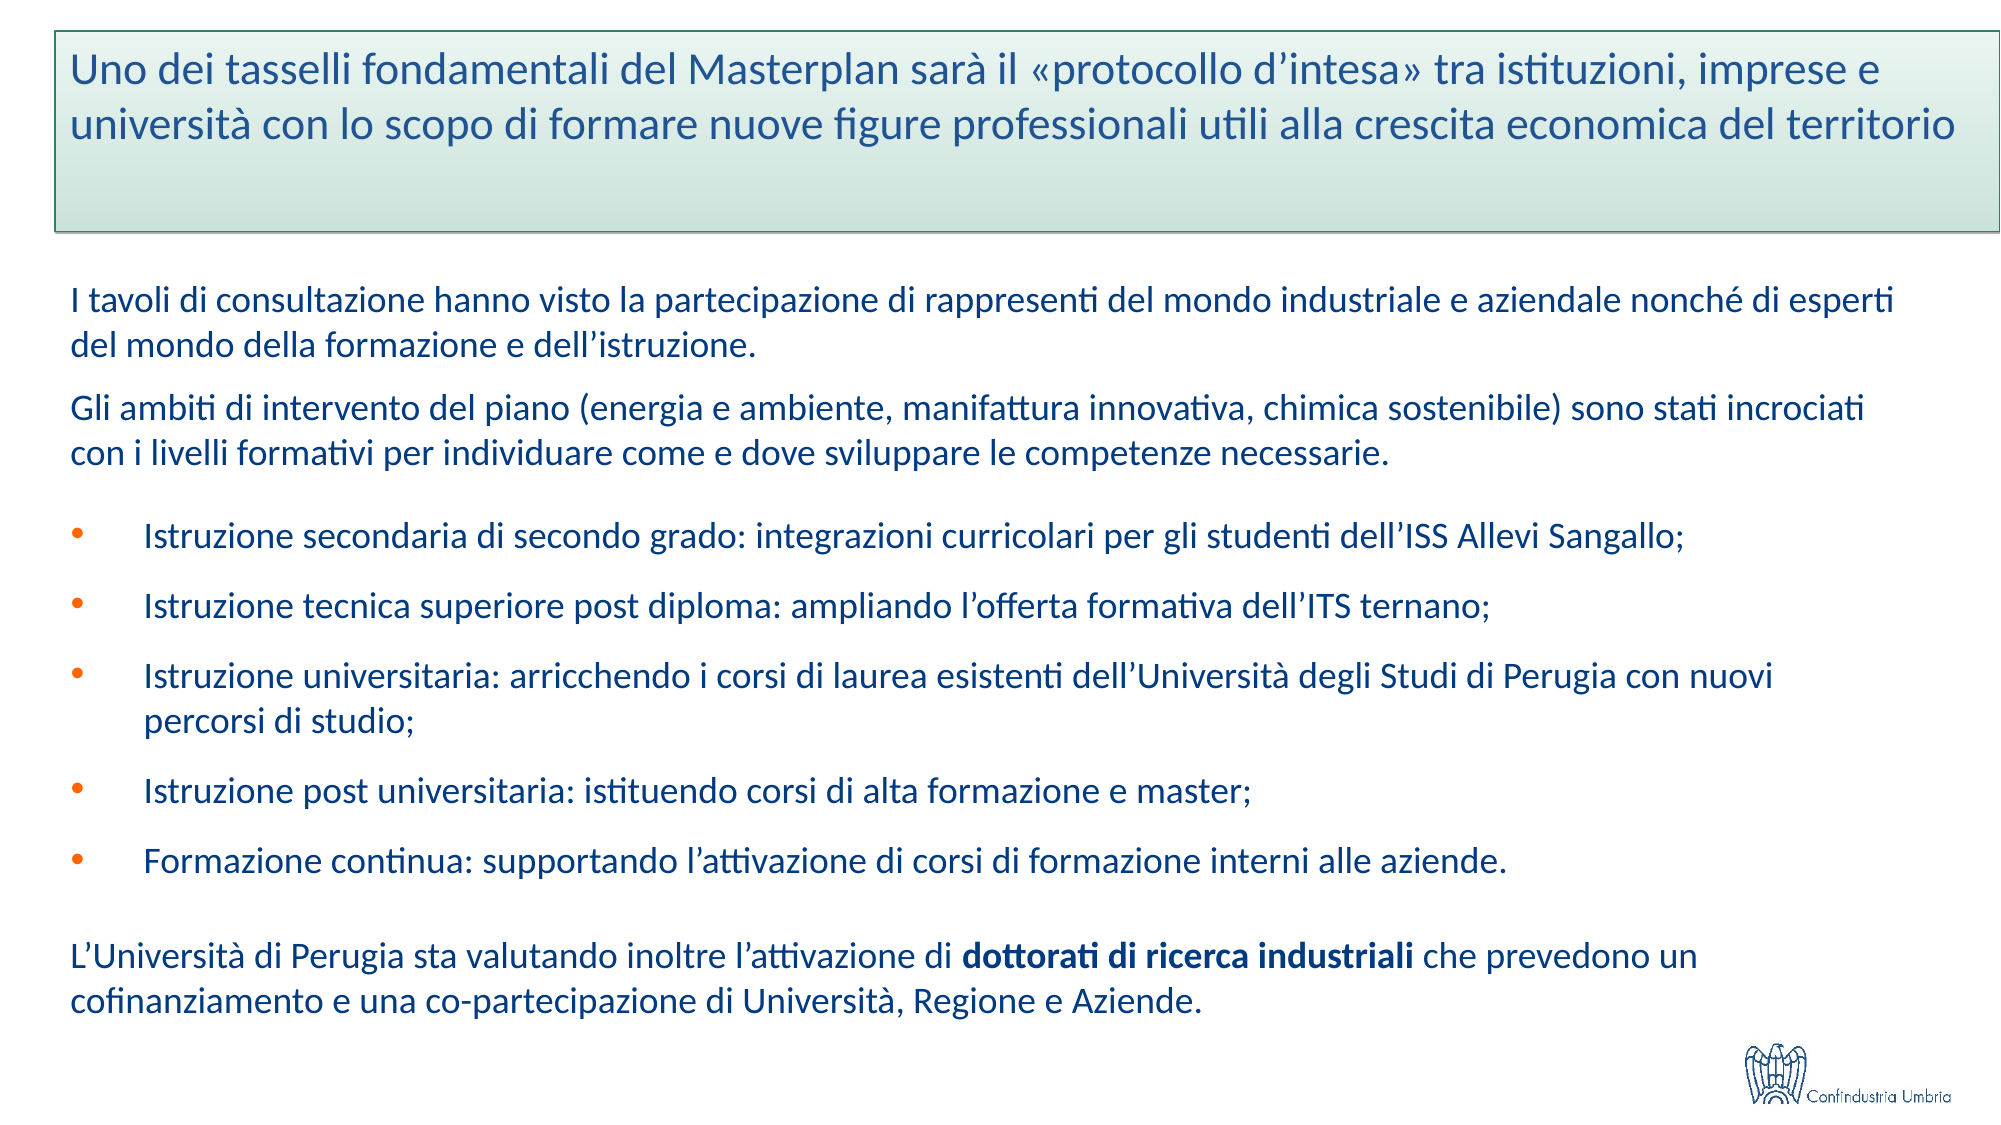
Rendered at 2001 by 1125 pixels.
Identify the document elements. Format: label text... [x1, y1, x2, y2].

list I tavoli di consultazione hanno visto la partecipazione di rappresenti del mondo industriale e aziendale nonché di esperti del mondo della formazione e dell’istruzione. Gli ambiti di intervento del piano (energia e ambiente, manifattura innovativa, chimica sostenibile) sono stati incrociati con i livelli formativi per individuare come e dove sviluppare le competenze necessarie. Istruzione secondaria di secondo grado: integrazioni curricolari per gli studenti dell’ISS Allevi Sangallo; Istruzione tecnica superiore post diploma: ampliando l’offerta formativa dell’ITS ternano; Istruzione universitaria: arricchendo i corsi di laurea esistenti dell’Università degli Studi di Perugia con nuovi percorsi di studio; Istruzione post universitaria: istituendo corsi di alta formazione e master; Formazione continua: supportando l’attivazione di corsi di formazione interni alle aziende. L’Università di Perugia sta valutando inoltre l’attivazione di dottorati di ricerca industriali che prevedono un cofinanziamento e una co-partecipazione di Università, Regione e Aziende. [55, 267, 1917, 1047]
title Uno dei tasselli fondamentali del Masterplan sarà il «protocollo d’intesa» tra istituzioni, imprese e università con lo scopo di formare nuove figure professionali utili alla crescita economica del territorio [55, 30, 2000, 232]
picture [1744, 1014, 1959, 1107]
